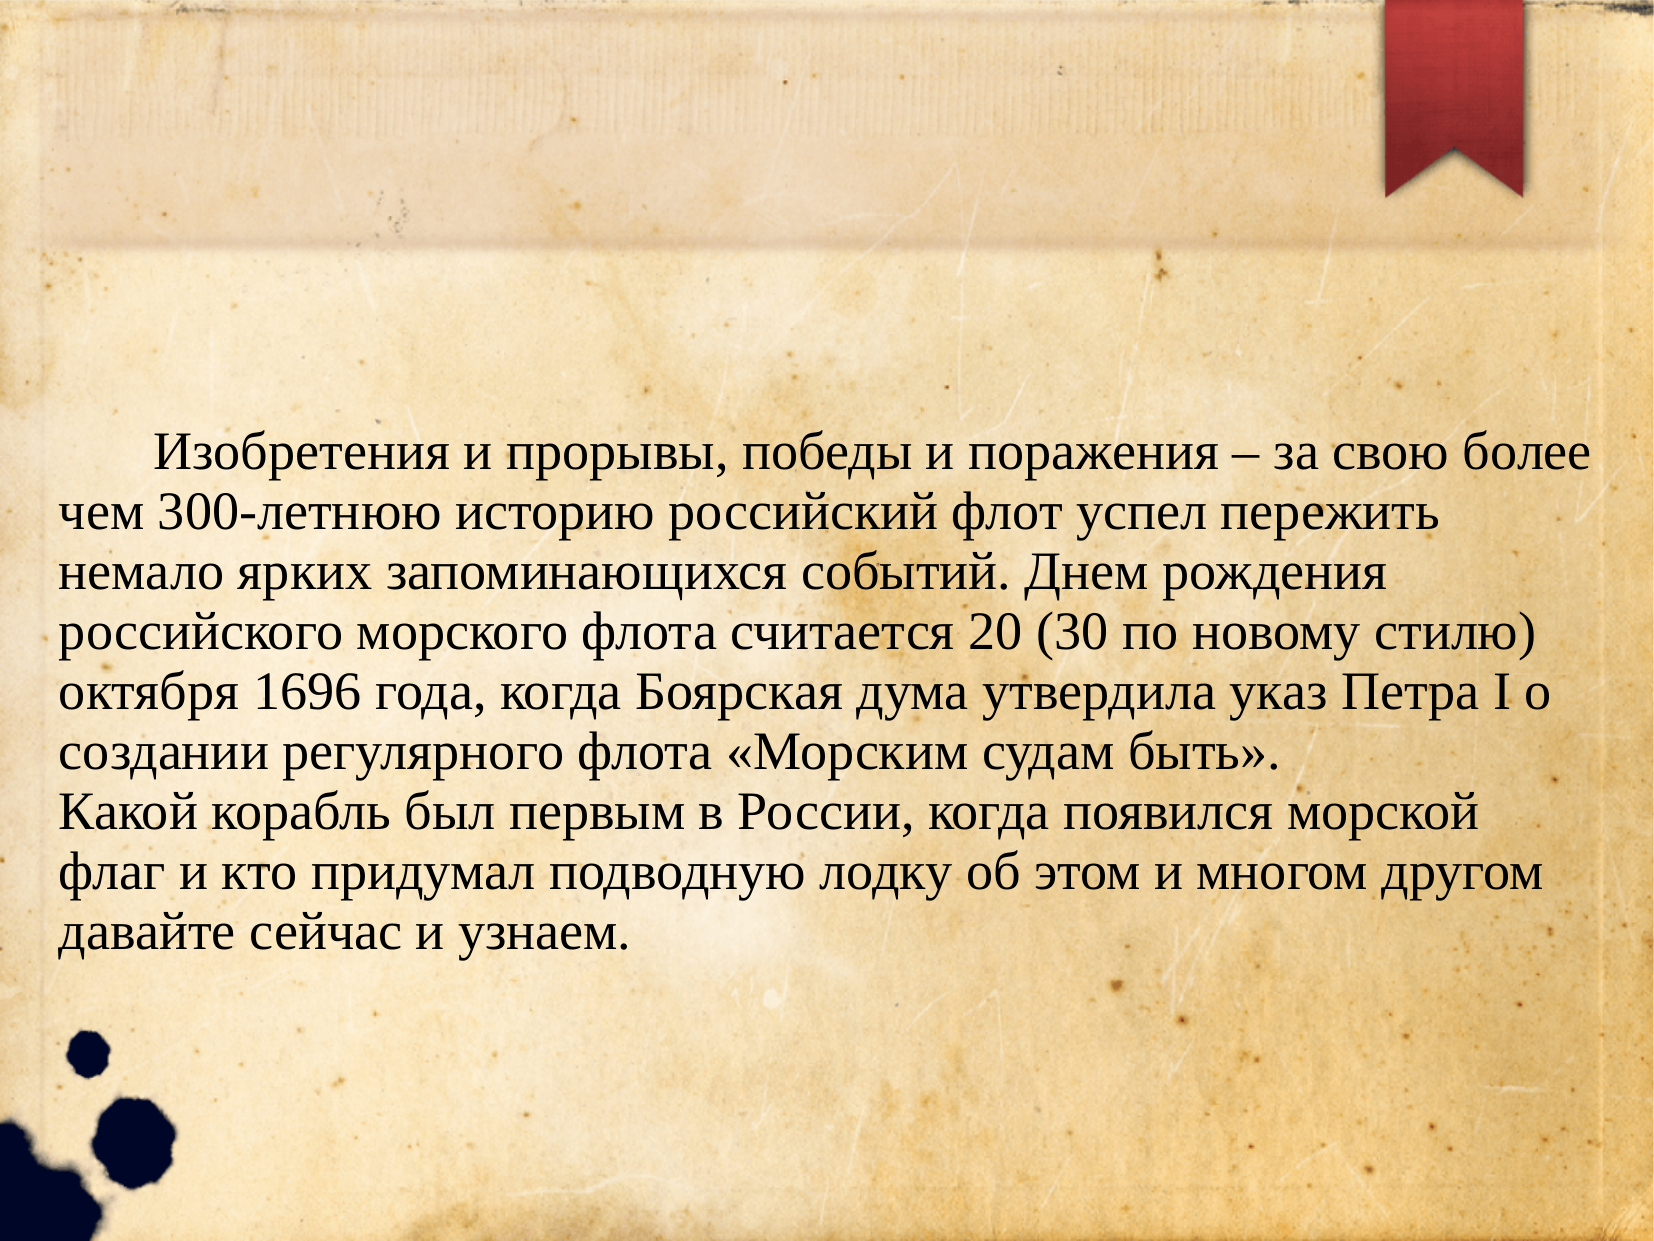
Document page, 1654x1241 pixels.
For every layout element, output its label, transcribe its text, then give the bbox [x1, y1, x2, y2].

title Изобретения и прорывы, победы и поражения – за свою более чем 300-летнюю историю российский флот успел пережить немало ярких запоминающихся событий. Днем рождения российского морского флота считается 20 (30 по новому стилю) октября 1696 года, когда Боярская дума утвердила указ Петра I о создании регулярного флота «Морским судам быть». Какой корабль был первым в России, когда появился морской флаг и кто придумал подводную лодку об этом и многом другом давайте сейчас и узнаем. [59, 236, 1595, 1146]
picture [0, 0, 1654, 1241]
